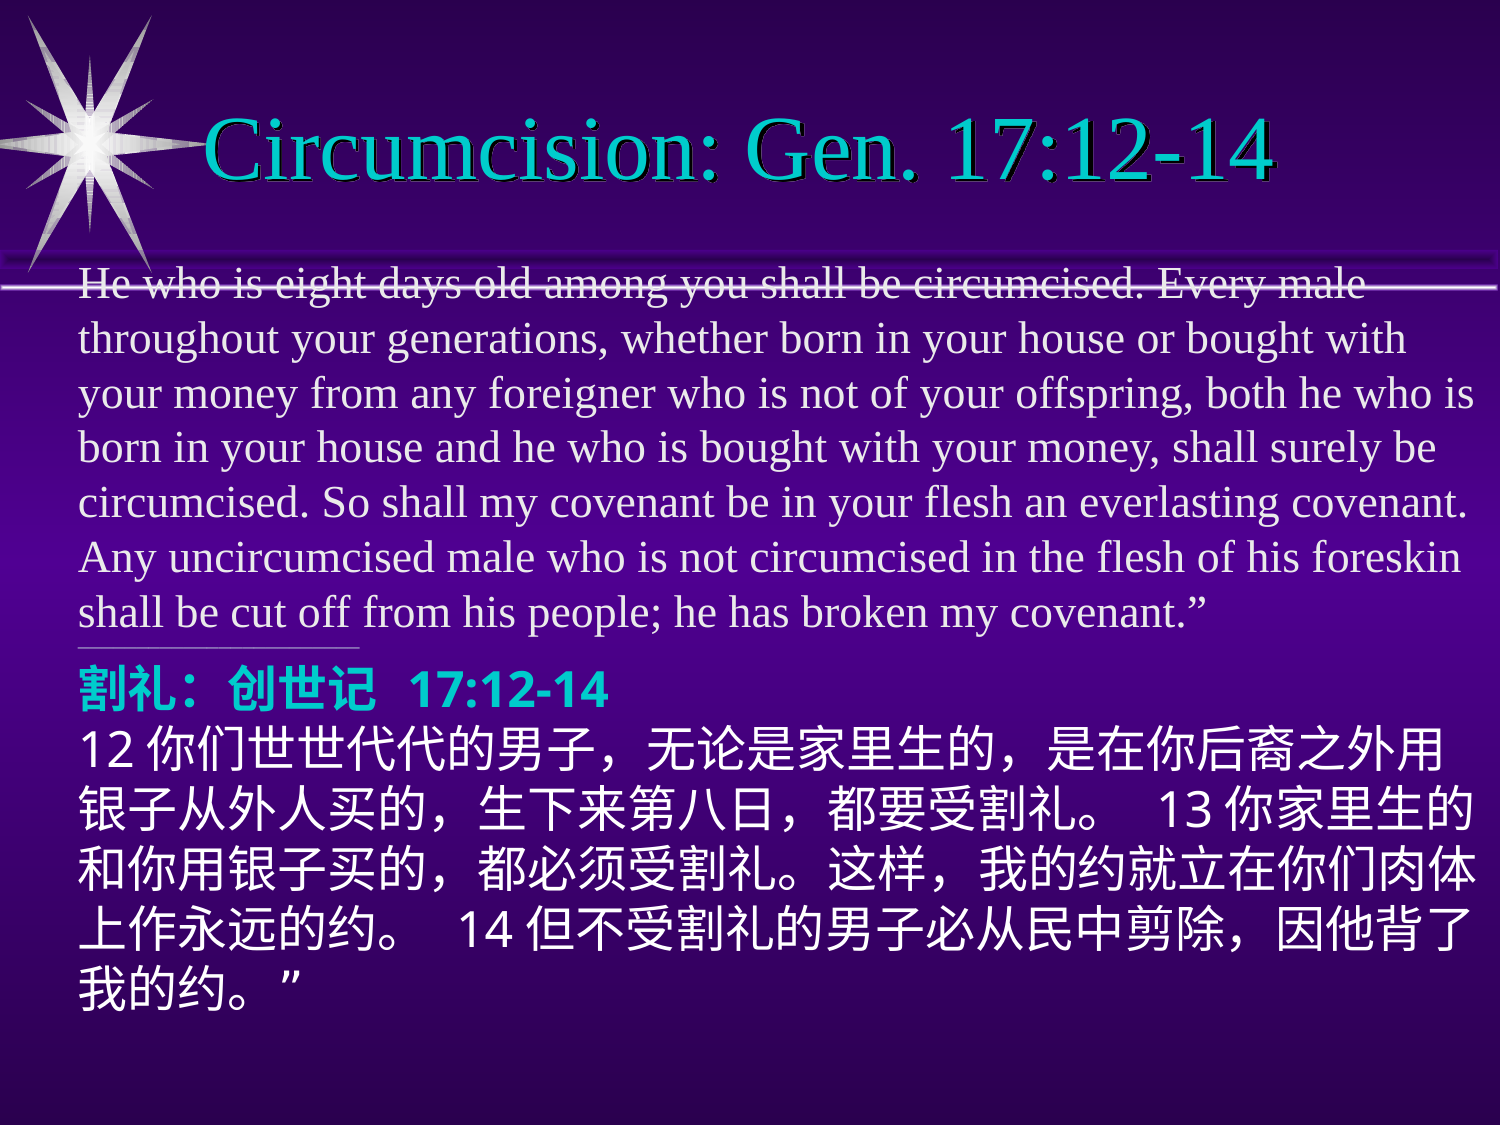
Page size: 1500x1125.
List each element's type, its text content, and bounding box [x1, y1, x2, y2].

title Circumcision: Gen. 17:12-14 [187, 56, 1463, 244]
text_box He who is eight days old among you shall be circumcised. Every male throughout your generations, whether born in your house or bought with your money from any foreigner who is not of your offspring, both he who is born in your house and he who is bought with your money, shall surely be circumcised. So shall my covenant be in your flesh an everlasting covenant. Any uncircumcised male who is not circumcised in the flesh of his foreskin shall be cut off from his people; he has broken my covenant.” ──────────────────────── 割礼：创世记 17:12-14 12你们世世代代的男子，无论是家里生的，是在你后裔之外用银子从外人买的，生下来第八日，都要受割礼。 13你家里生的和你用银子买的，都必须受割礼。这样，我的约就立在你们肉体上作永远的约。 14但不受割礼的男子必从民中剪除，因他背了我的约。” [63, 245, 1500, 1103]
